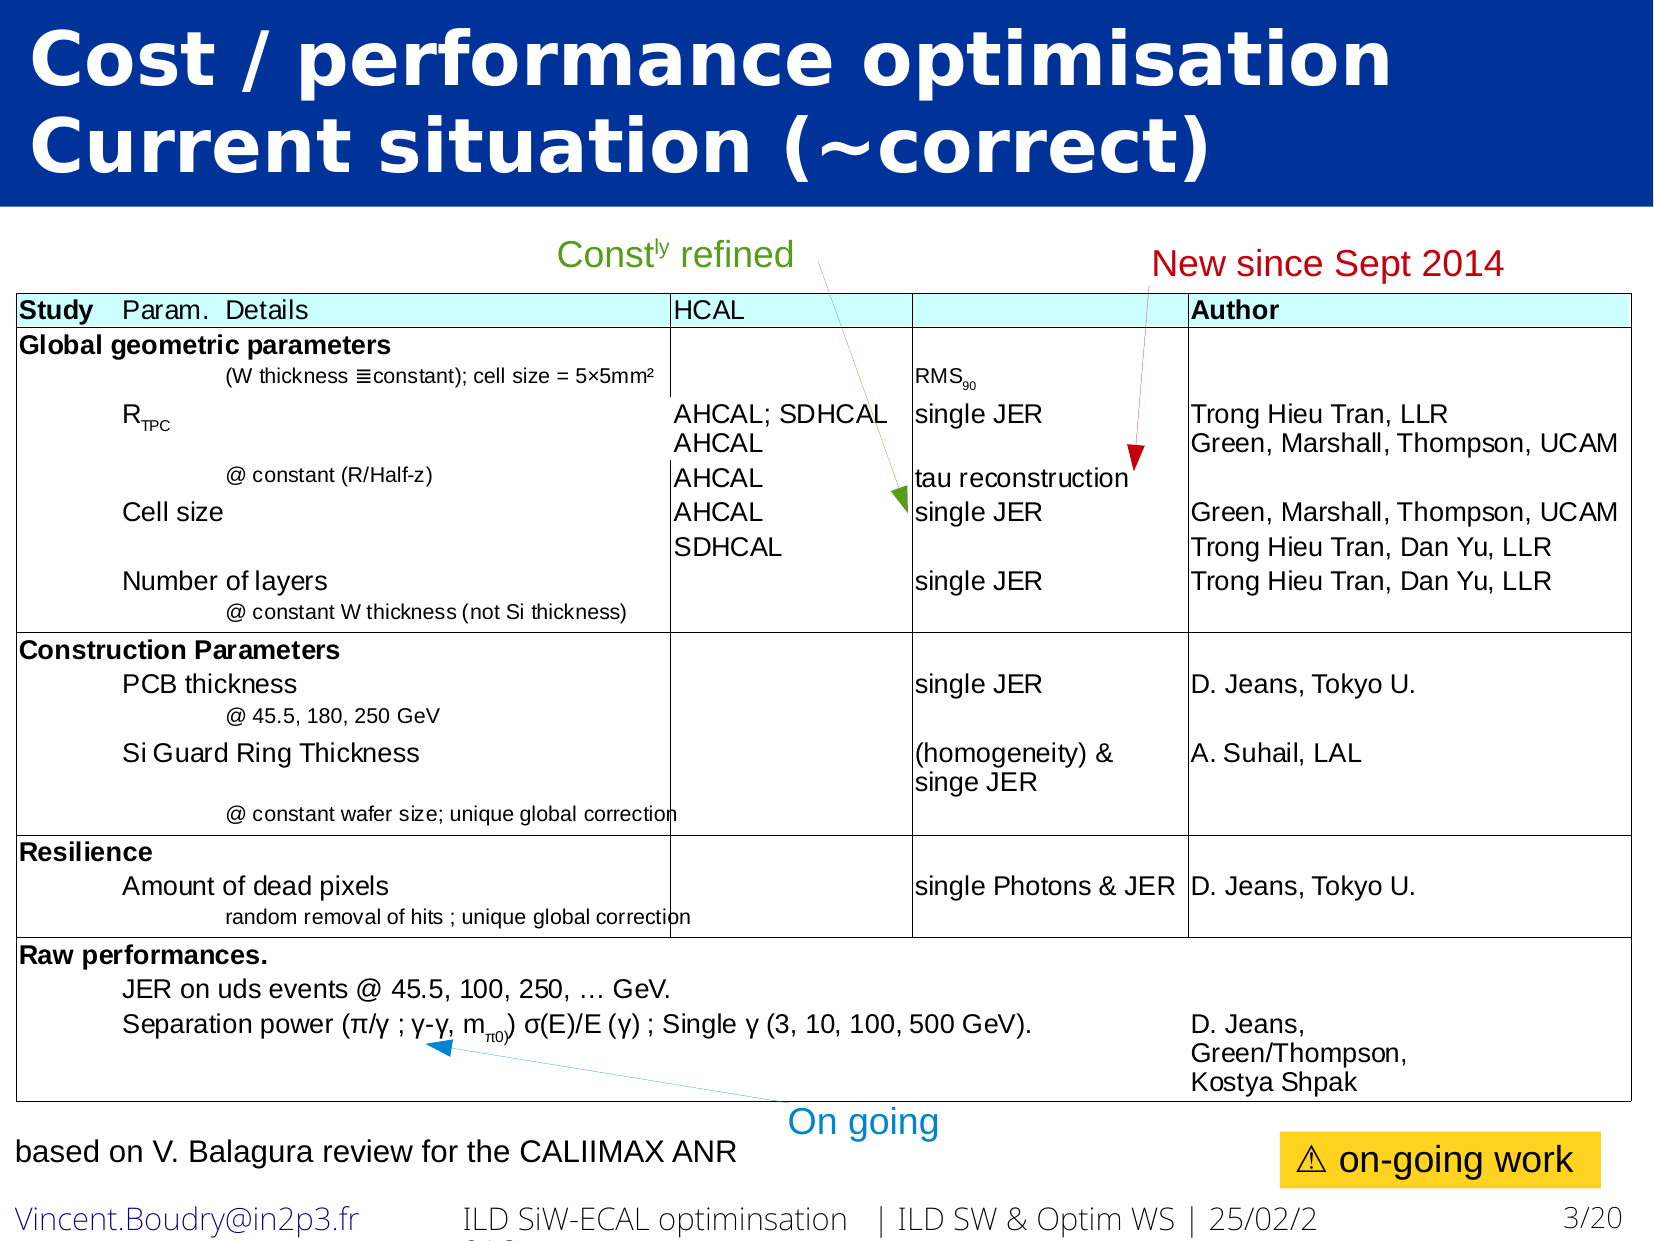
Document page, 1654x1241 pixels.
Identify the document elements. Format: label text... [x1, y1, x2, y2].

text_box Constly refined [541, 225, 810, 294]
text_box based on V. Balagura review for the CALIIMAX ANR [0, 1126, 751, 1177]
text_box ⚠ on-going work [1279, 1131, 1601, 1189]
picture [15, 293, 1634, 1105]
text_box New since Sept 2014 [1136, 235, 1521, 292]
title Cost / performance optimisation Current situation (~correct) [29, 7, 1654, 200]
text_box On going [772, 1092, 966, 1150]
